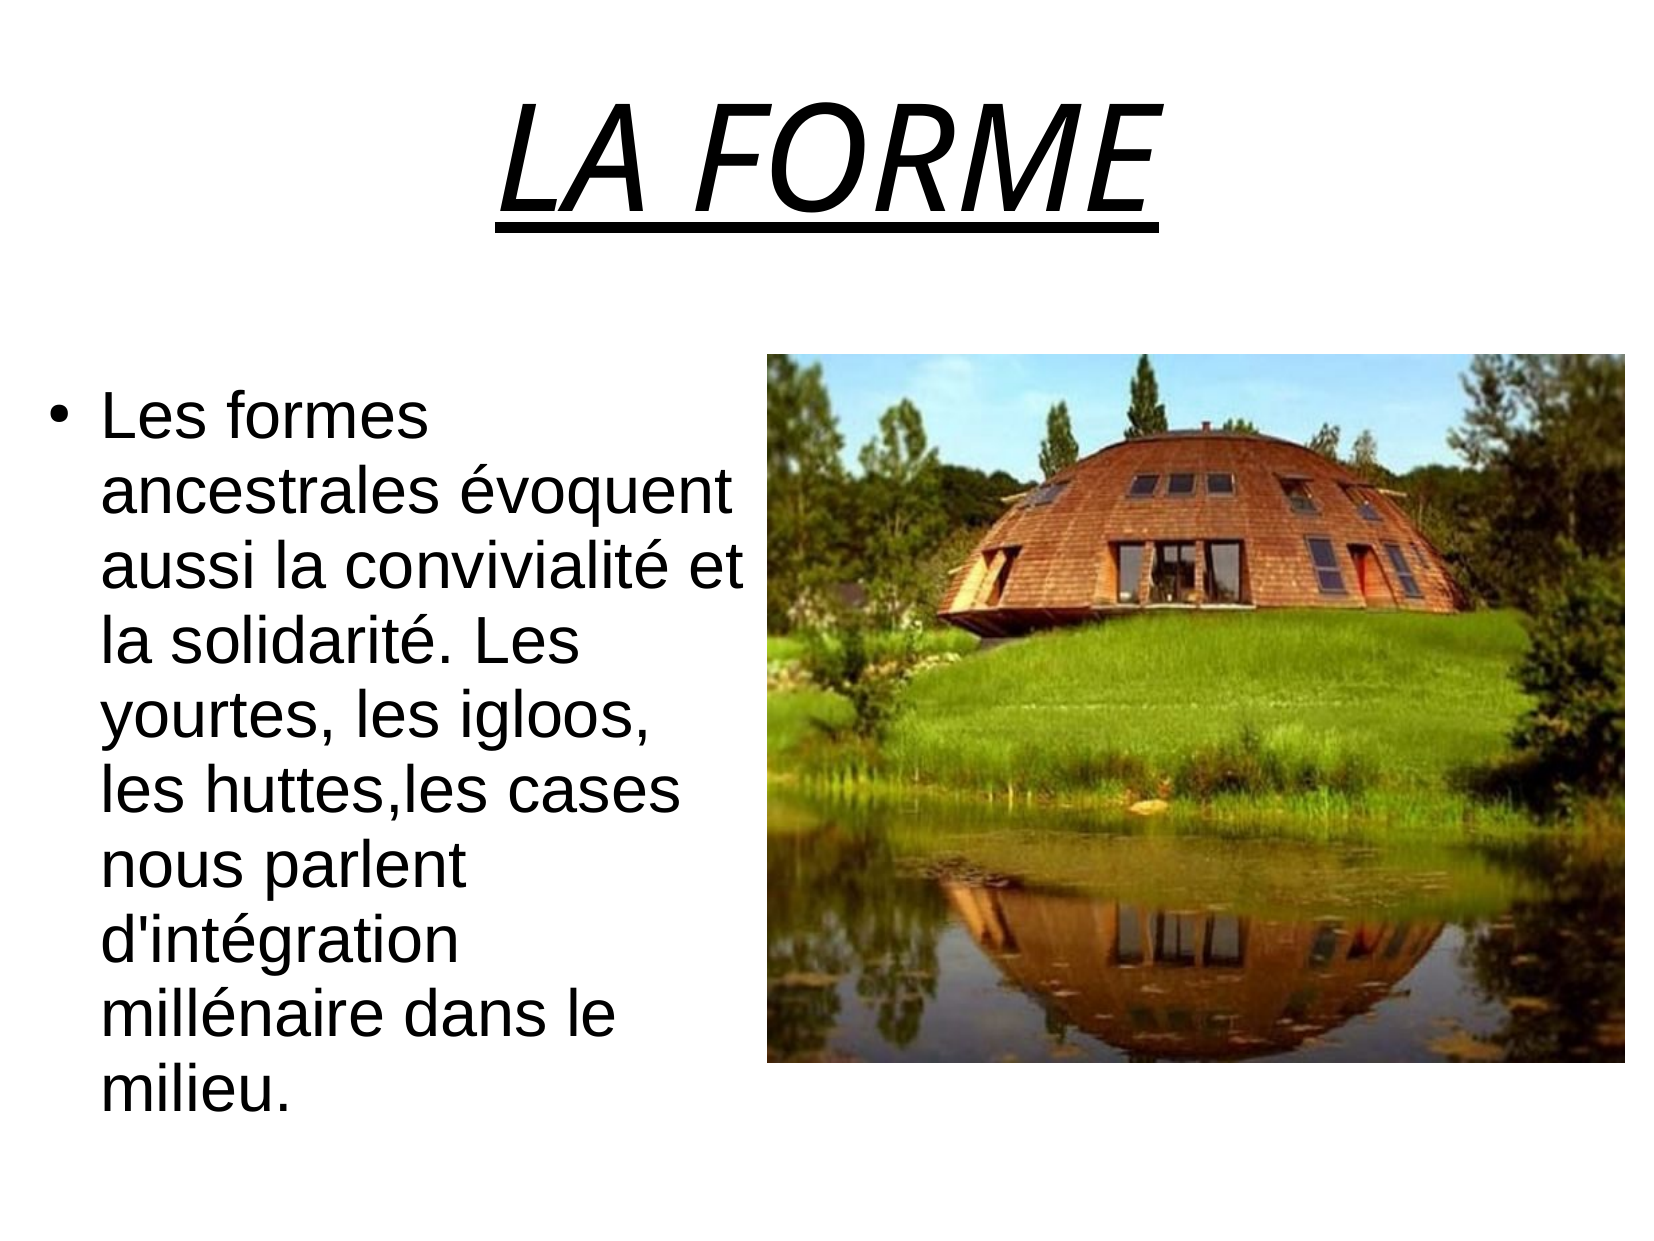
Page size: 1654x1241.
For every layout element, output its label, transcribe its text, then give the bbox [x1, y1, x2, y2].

picture [767, 354, 1625, 1063]
title LA FORME [82, 49, 1571, 257]
list Les formes ancestrales évoquent aussi la convivialité et la solidarité. Les yourtes, les igloos, les huttes,les cases nous parlent d'intégration millénaire dans le milieu. [29, 274, 756, 1127]
